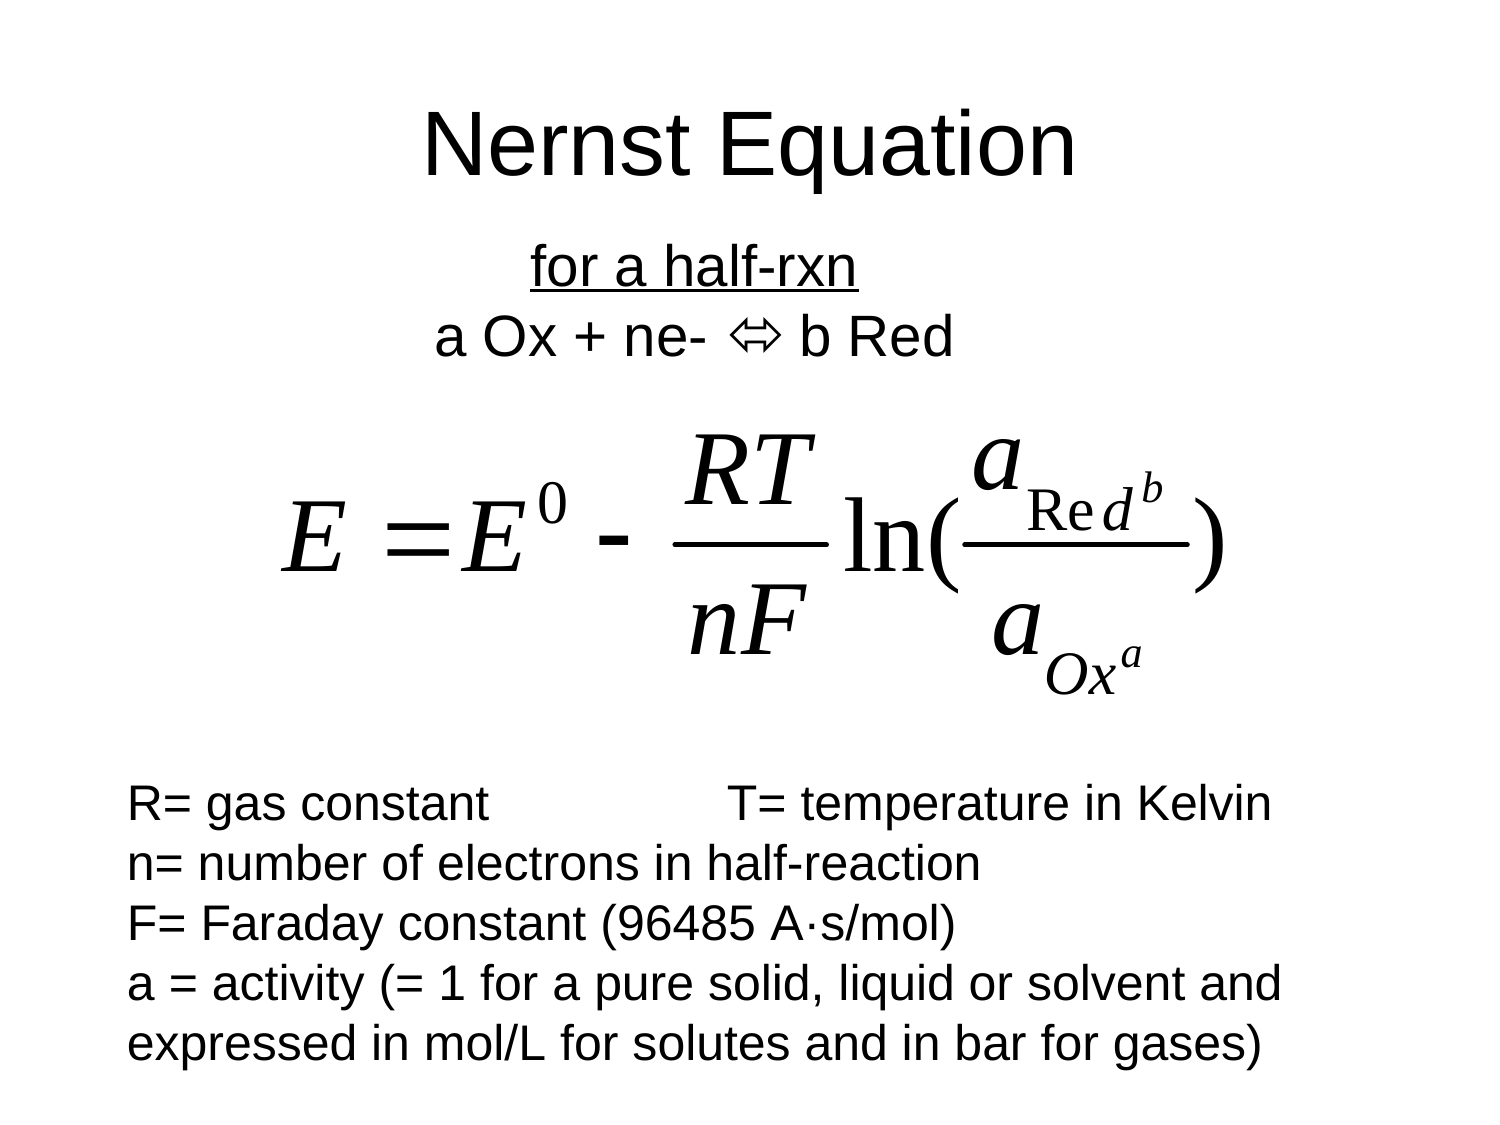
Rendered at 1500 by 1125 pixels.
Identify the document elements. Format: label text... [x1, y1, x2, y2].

title Nernst Equation [75, 45, 1426, 233]
text_box for a half-rxn a Ox + ne-  b Red [194, 219, 1199, 376]
chart [262, 385, 1245, 722]
text_box R= gas constant T= temperature in Kelvin n= number of electrons in half-reaction F= Faraday constant (96485 A·s/mol) a = activity (= 1 for a pure solid, liquid or solvent and expressed in mol/L for solutes and in bar for gases) [112, 762, 1436, 1079]
